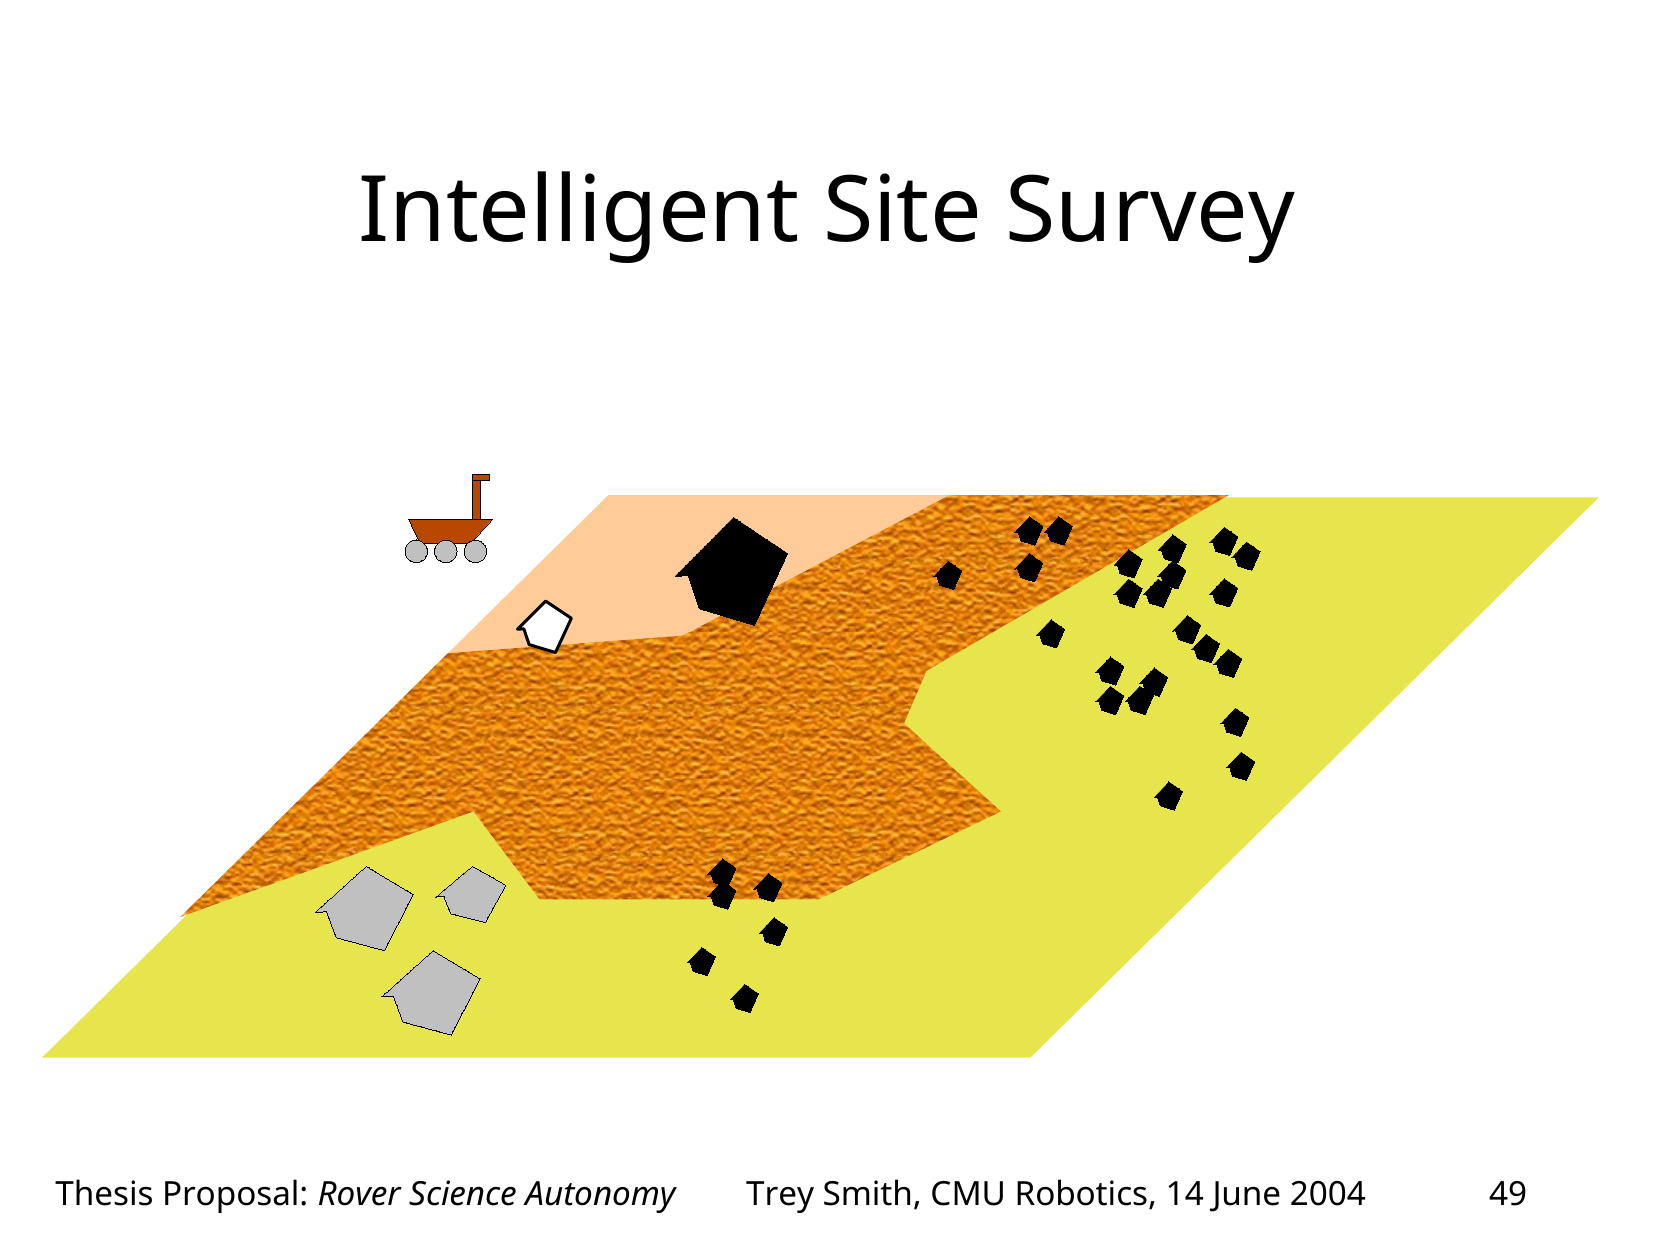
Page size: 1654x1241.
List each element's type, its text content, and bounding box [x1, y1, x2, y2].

title Intelligent Site Survey [121, 102, 1534, 311]
text_box [405, 474, 493, 563]
text_box [42, 495, 1599, 1058]
